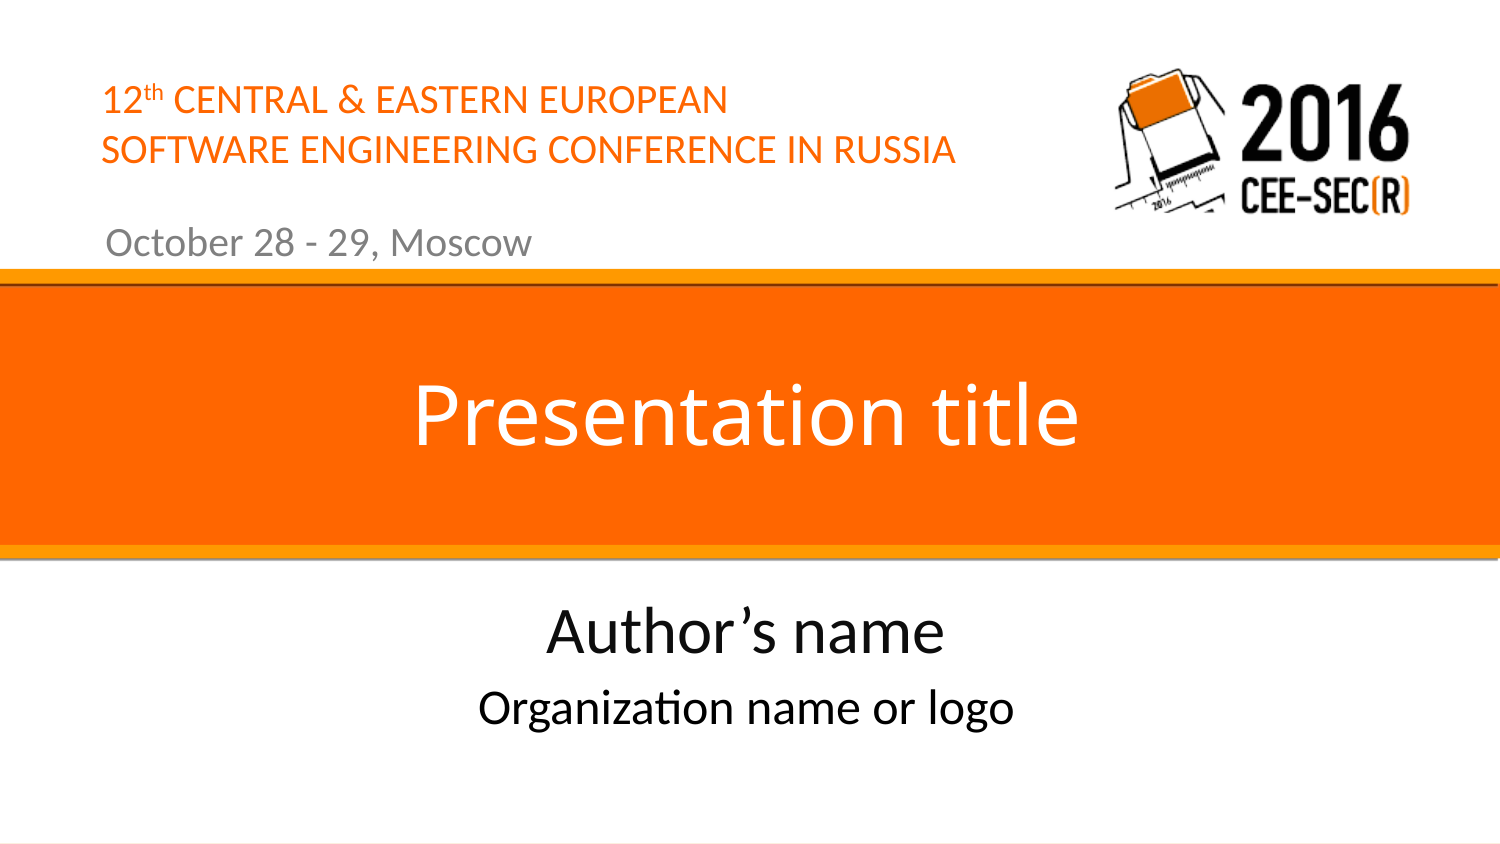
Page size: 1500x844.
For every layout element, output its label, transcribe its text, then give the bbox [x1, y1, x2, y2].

title Presentation title [65, 284, 1428, 547]
picture [1106, 56, 1424, 229]
list Organization name or logo [358, 666, 1135, 806]
subtitle Author’s name [221, 579, 1272, 654]
